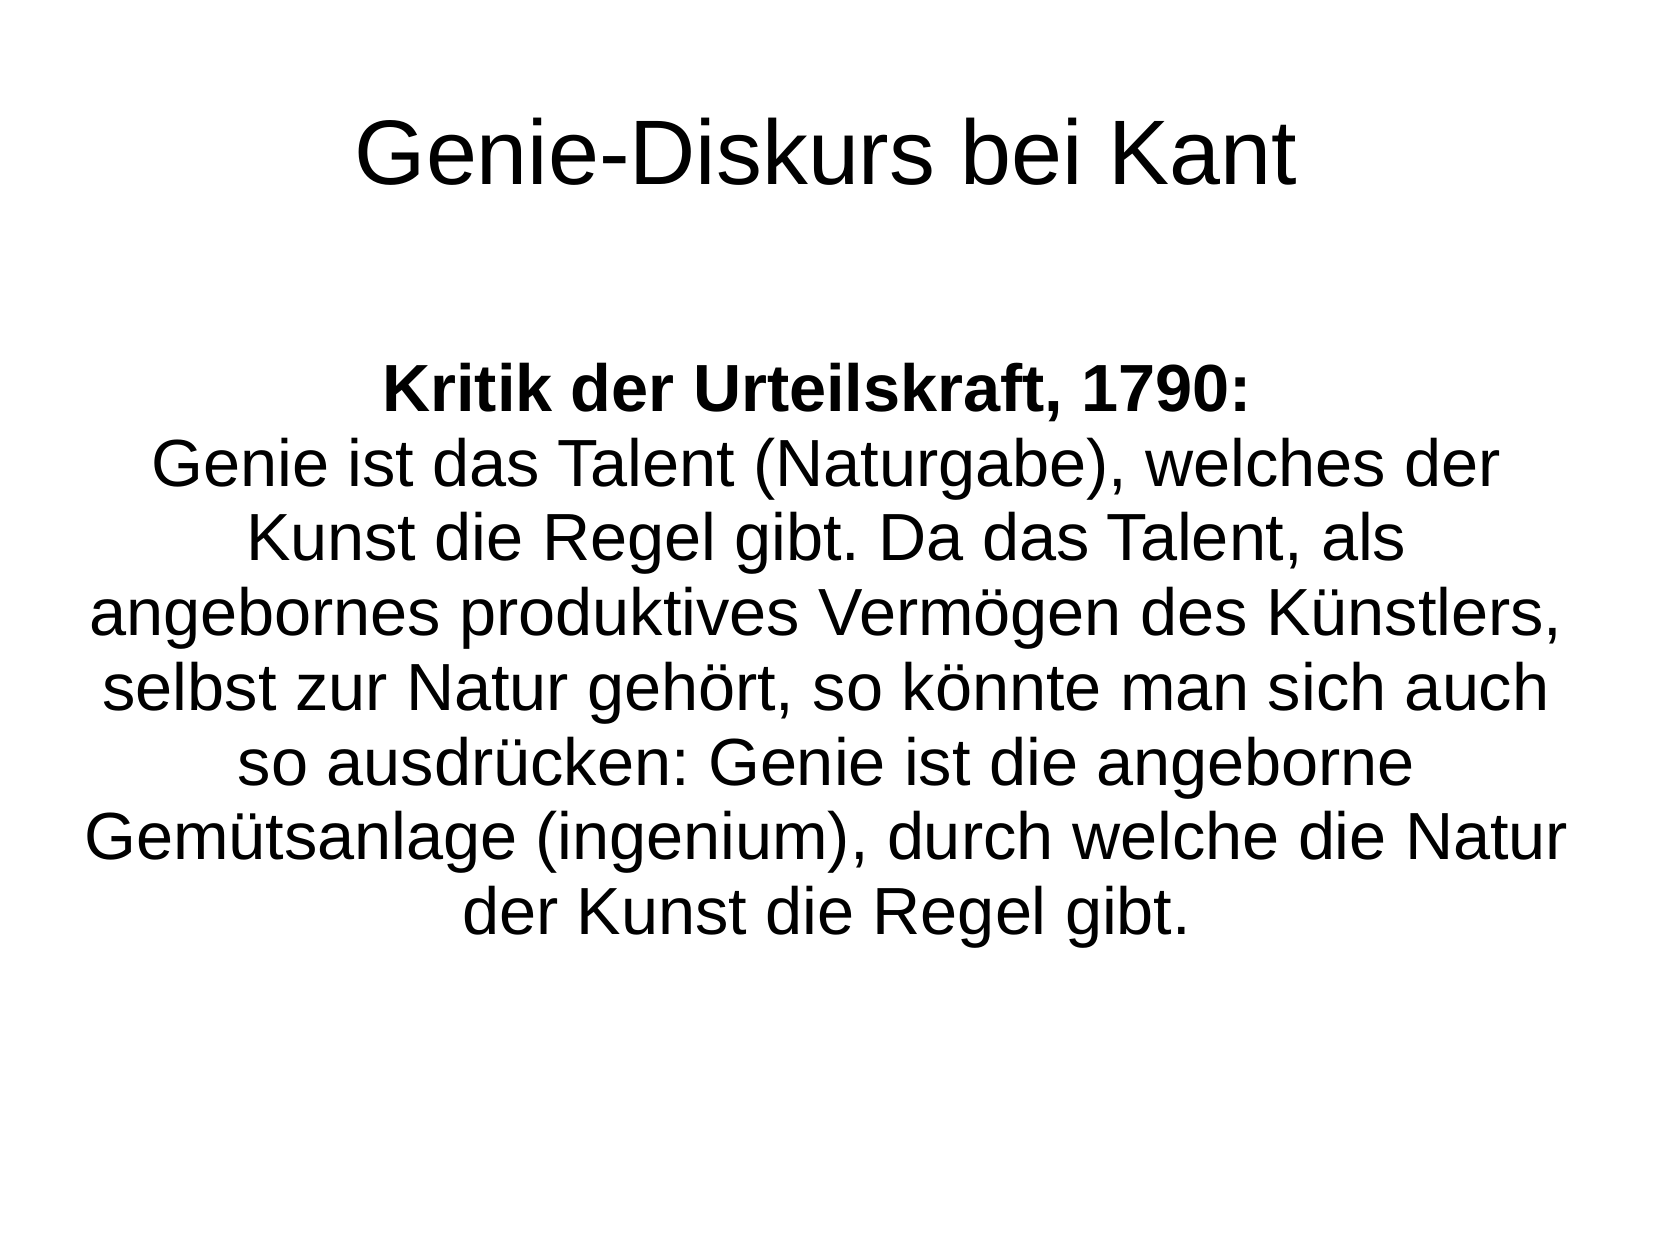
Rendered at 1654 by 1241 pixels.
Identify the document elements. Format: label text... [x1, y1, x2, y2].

subtitle Kritik der Urteilskraft, 1790: Genie ist das Talent (Naturgabe), welches der Kunst die Regel gibt. Da das Talent, als angebornes produktives Vermögen des Künstlers, selbst zur Natur gehört, so könnte man sich auch so ausdrücken: Genie ist die angeborne Gemütsanlage (ingenium), durch welche die Natur der Kunst die Regel gibt. [82, 290, 1571, 1010]
title Genie-Diskurs bei Kant [82, 49, 1571, 257]
